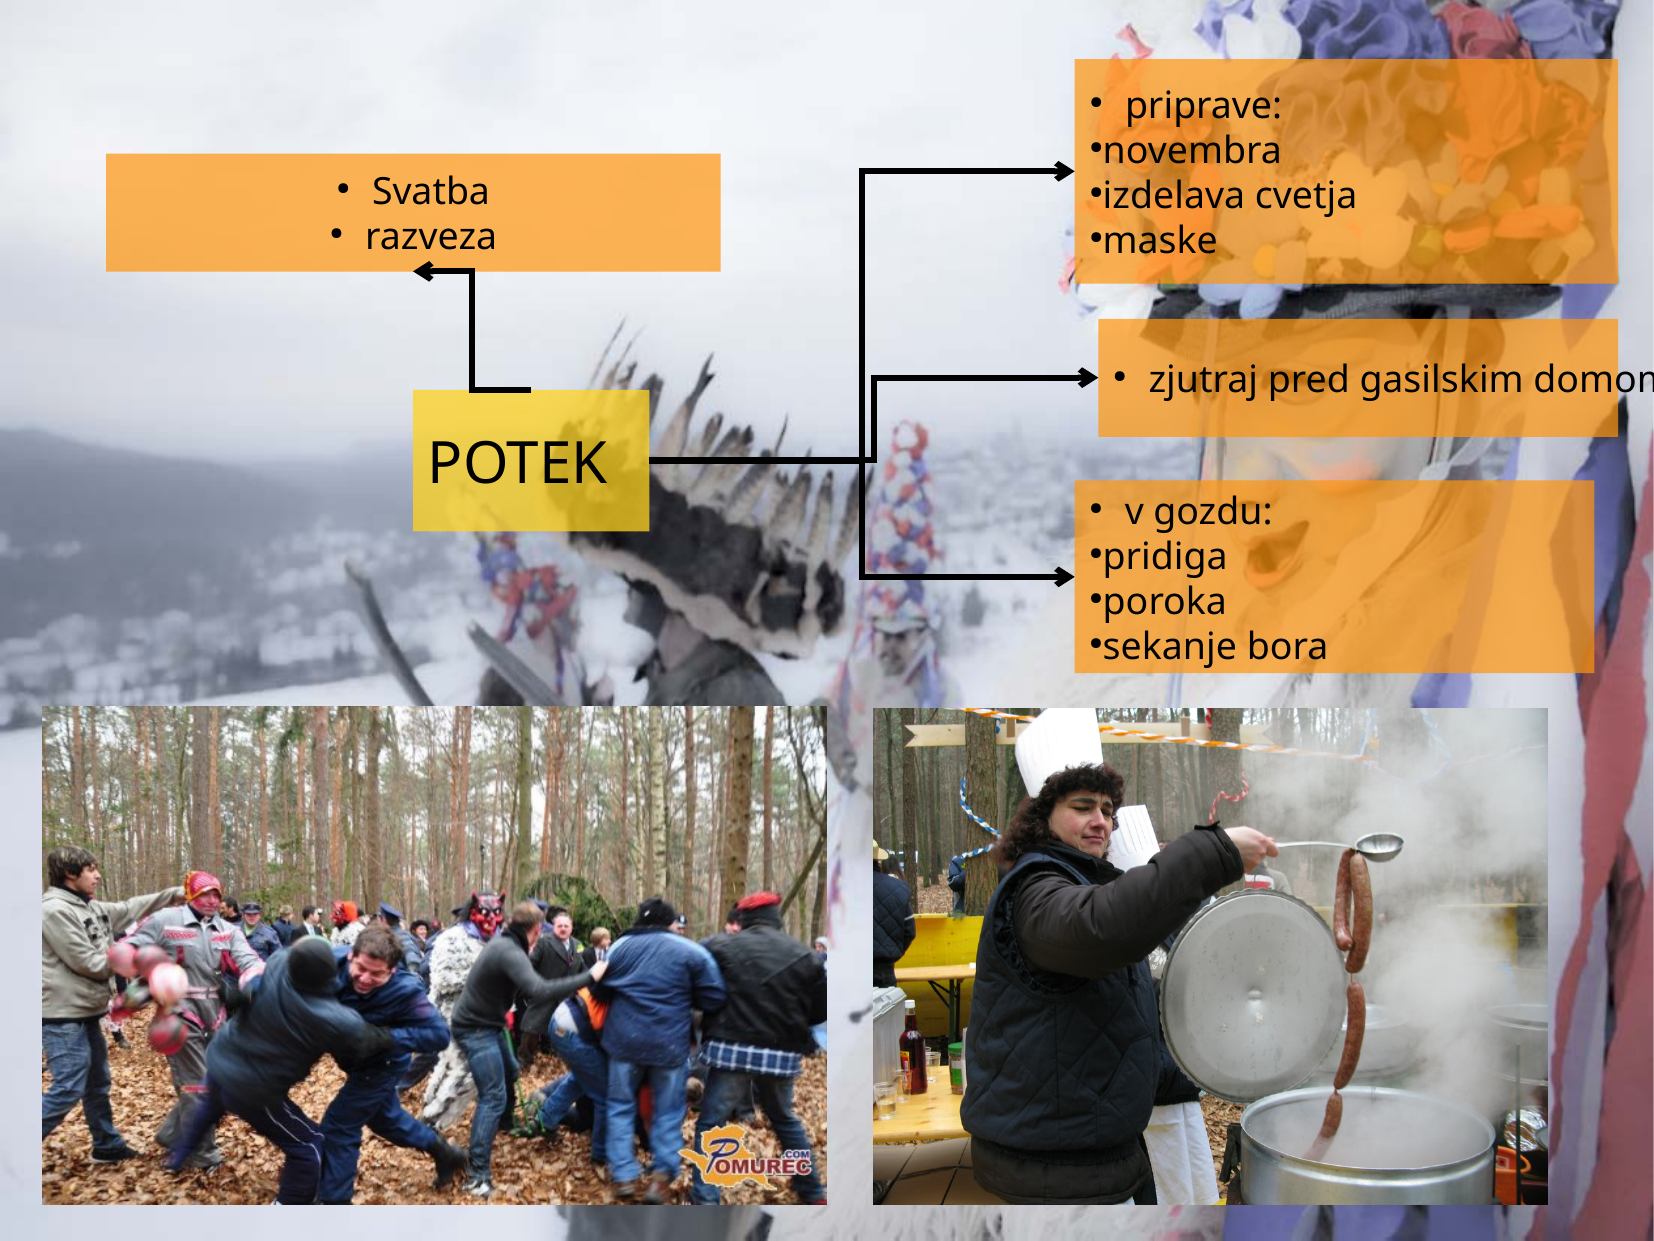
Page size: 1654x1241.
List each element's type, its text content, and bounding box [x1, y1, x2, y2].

text_box priprave: novembra izdelava cvetja maske [1074, 59, 1619, 284]
text_box v gozdu: pridiga poroka sekanje bora [1074, 480, 1595, 674]
text_box Svatba razveza [106, 153, 721, 272]
picture [0, 0, 1654, 1241]
text_box zjutraj pred gasilskim domom [1098, 318, 1619, 437]
text_box POTEK [413, 389, 650, 532]
